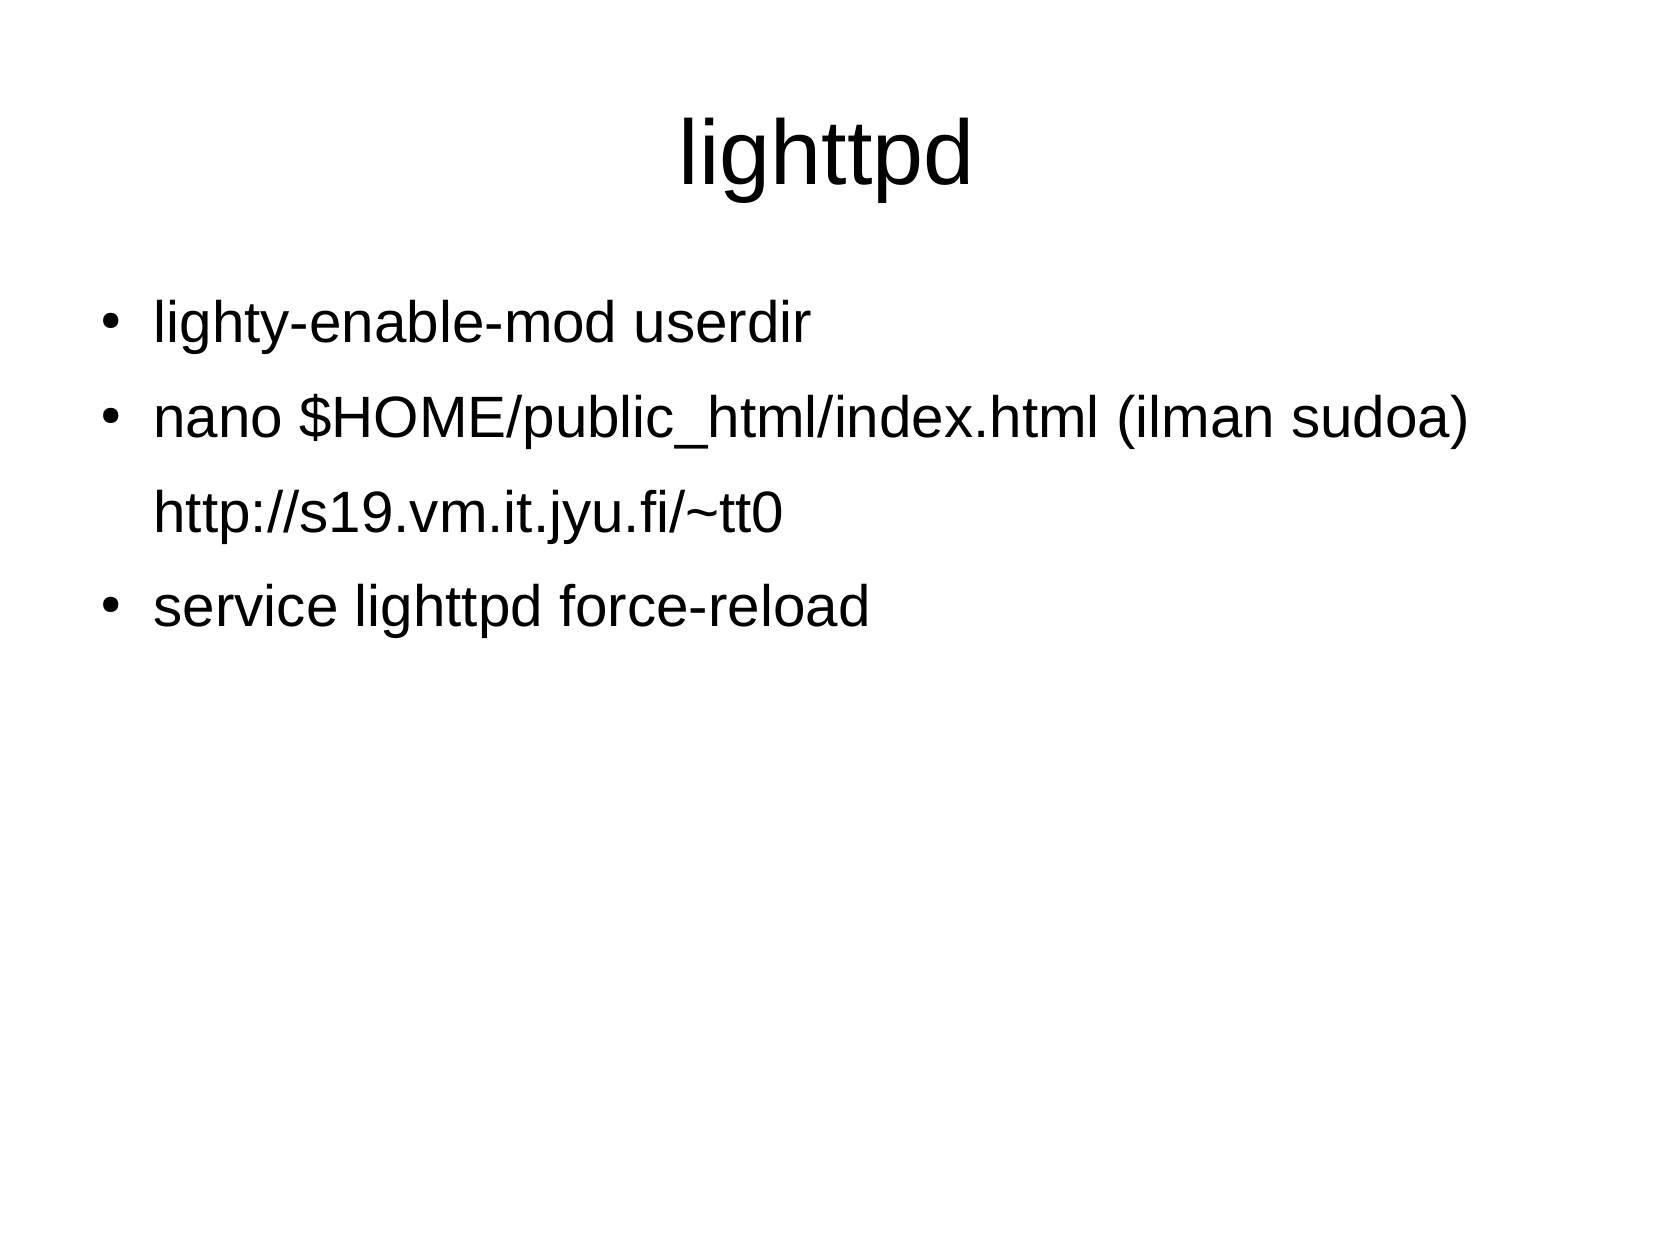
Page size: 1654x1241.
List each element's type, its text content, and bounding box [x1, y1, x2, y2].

title lighttpd [82, 49, 1571, 257]
list lighty-enable-mod userdir nano $HOME/public_html/index.html (ilman sudoa) http://s19.vm.it.jyu.fi/~tt0 service lighttpd force-reload [82, 290, 1571, 1010]
